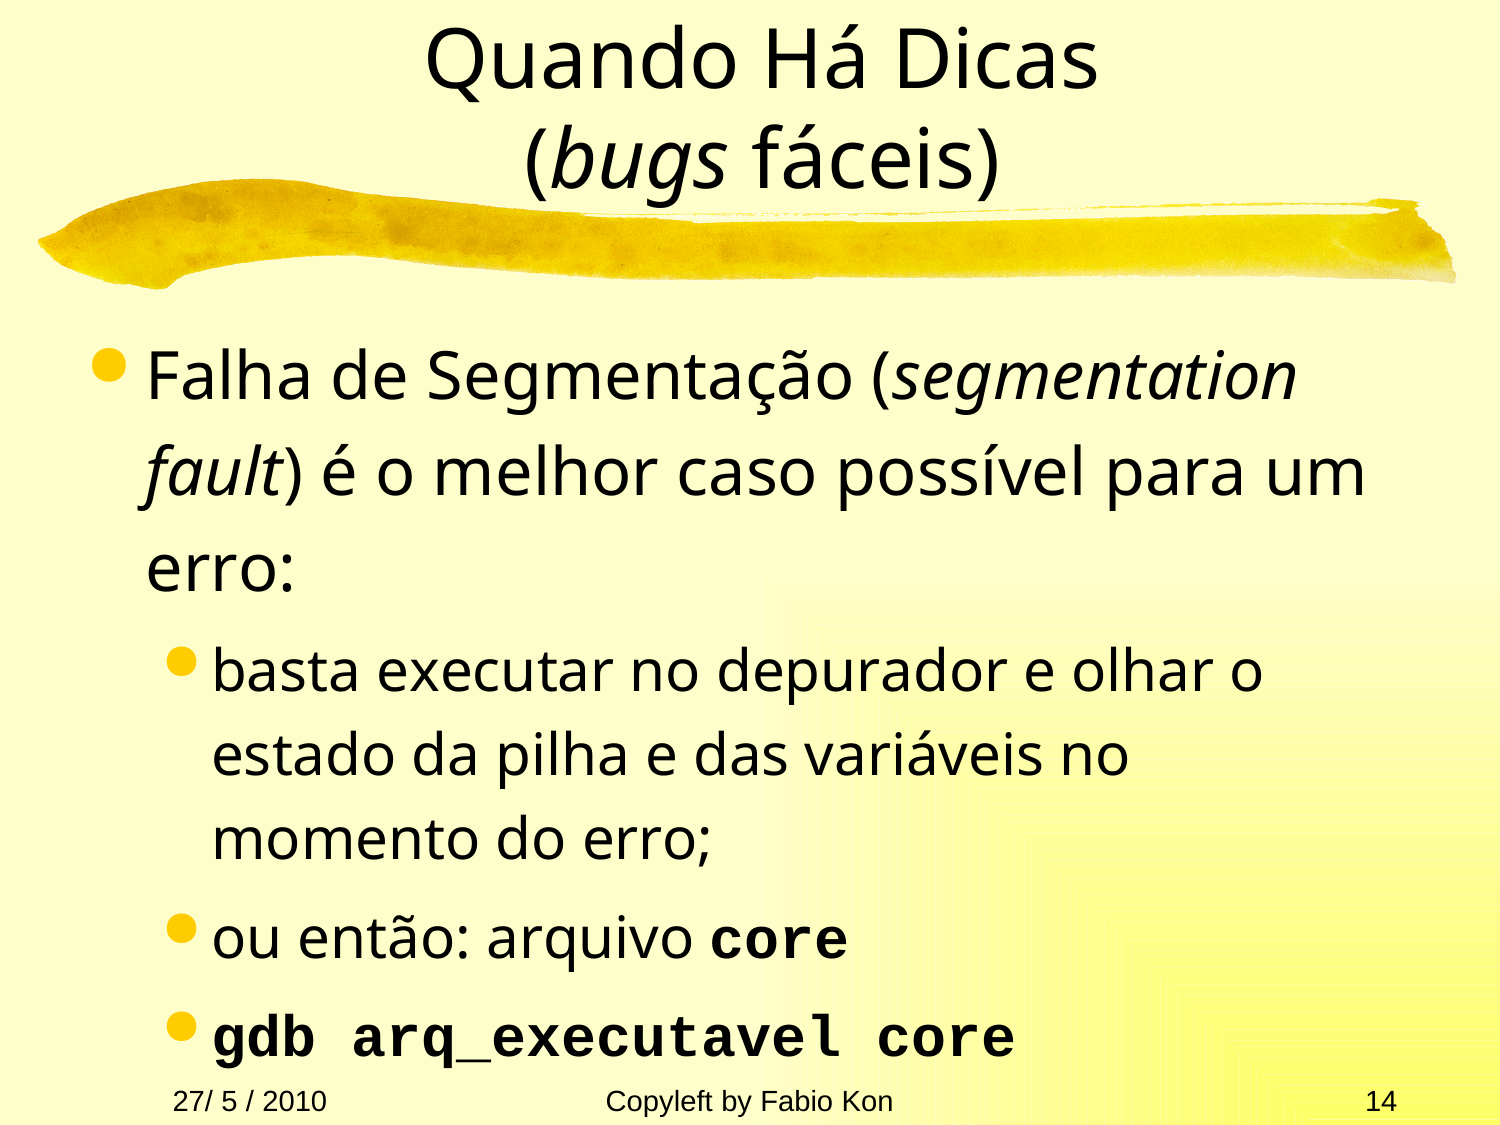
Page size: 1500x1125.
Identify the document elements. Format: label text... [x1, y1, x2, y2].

title Quando Há Dicas (bugs fáceis) [125, 0, 1401, 213]
picture [24, 174, 1463, 297]
list Falha de Segmentação (segmentation fault) é o melhor caso possível para um erro: basta executar no depurador e olhar o estado da pilha e das variáveis no momento do erro; ou então: arquivo core gdb arq_executavel core [74, 309, 1417, 994]
